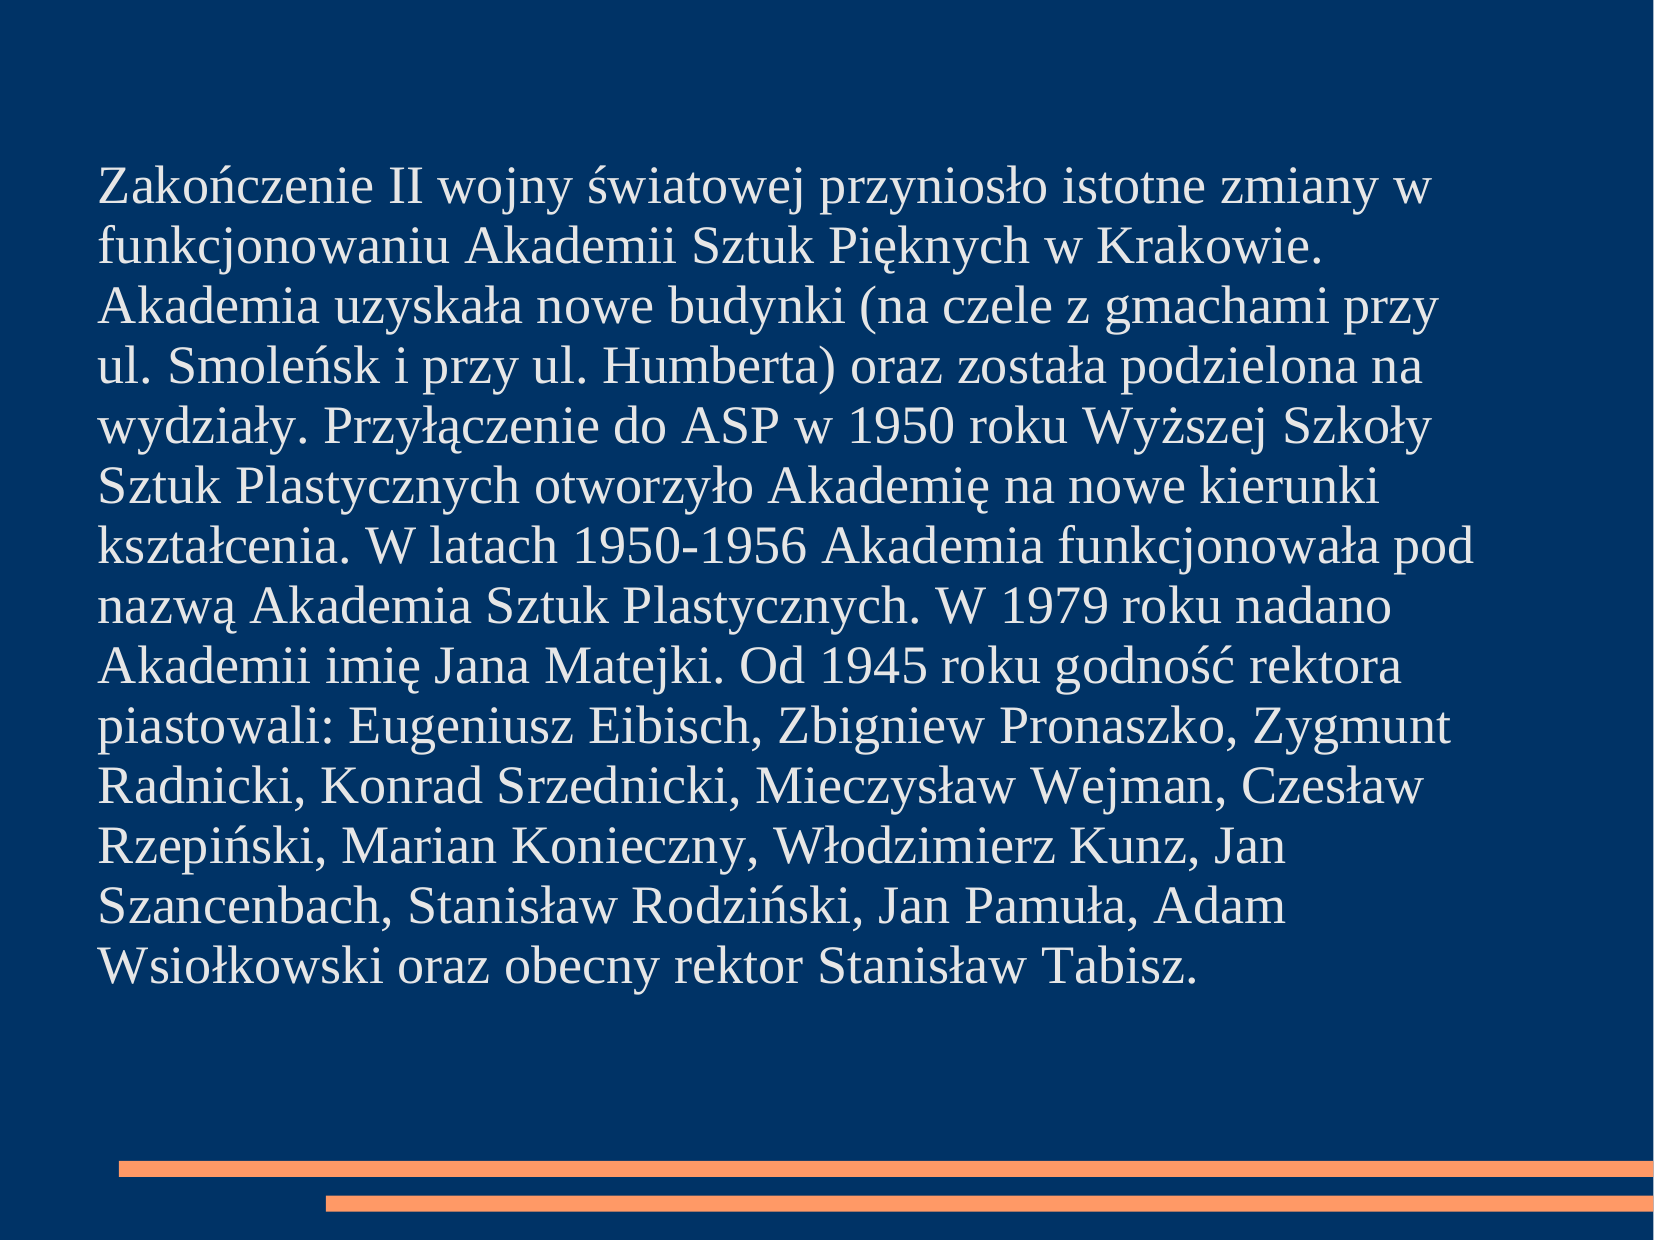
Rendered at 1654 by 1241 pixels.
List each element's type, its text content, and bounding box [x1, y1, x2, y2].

list Zakończenie II wojny światowej przyniosło istotne zmiany w funkcjonowaniu Akademii Sztuk Pięknych w Krakowie. Akademia uzyskała nowe budynki (na czele z gmachami przy ul. Smoleńsk i przy ul. Humberta) oraz została podzielona na wydziały. Przyłączenie do ASP w 1950 roku Wyższej Szkoły Sztuk Plastycznych otworzyło Akademię na nowe kierunki kształcenia. W latach 1950-1956 Akademia funkcjonowała pod nazwą Akademia Sztuk Plastycznych. W 1979 roku nadano Akademii imię Jana Matejki. Od 1945 roku godność rektora piastowali: Eugeniusz Eibisch, Zbigniew Pronaszko, Zygmunt Radnicki, Konrad Srzednicki, Mieczysław Wejman, Czesław Rzepiński, Marian Konieczny, Włodzimierz Kunz, Jan Szancenbach, Stanisław Rodziński, Jan Pamuła, Adam Wsiołkowski oraz obecny rektor Stanisław Tabisz. [27, 35, 1489, 1241]
